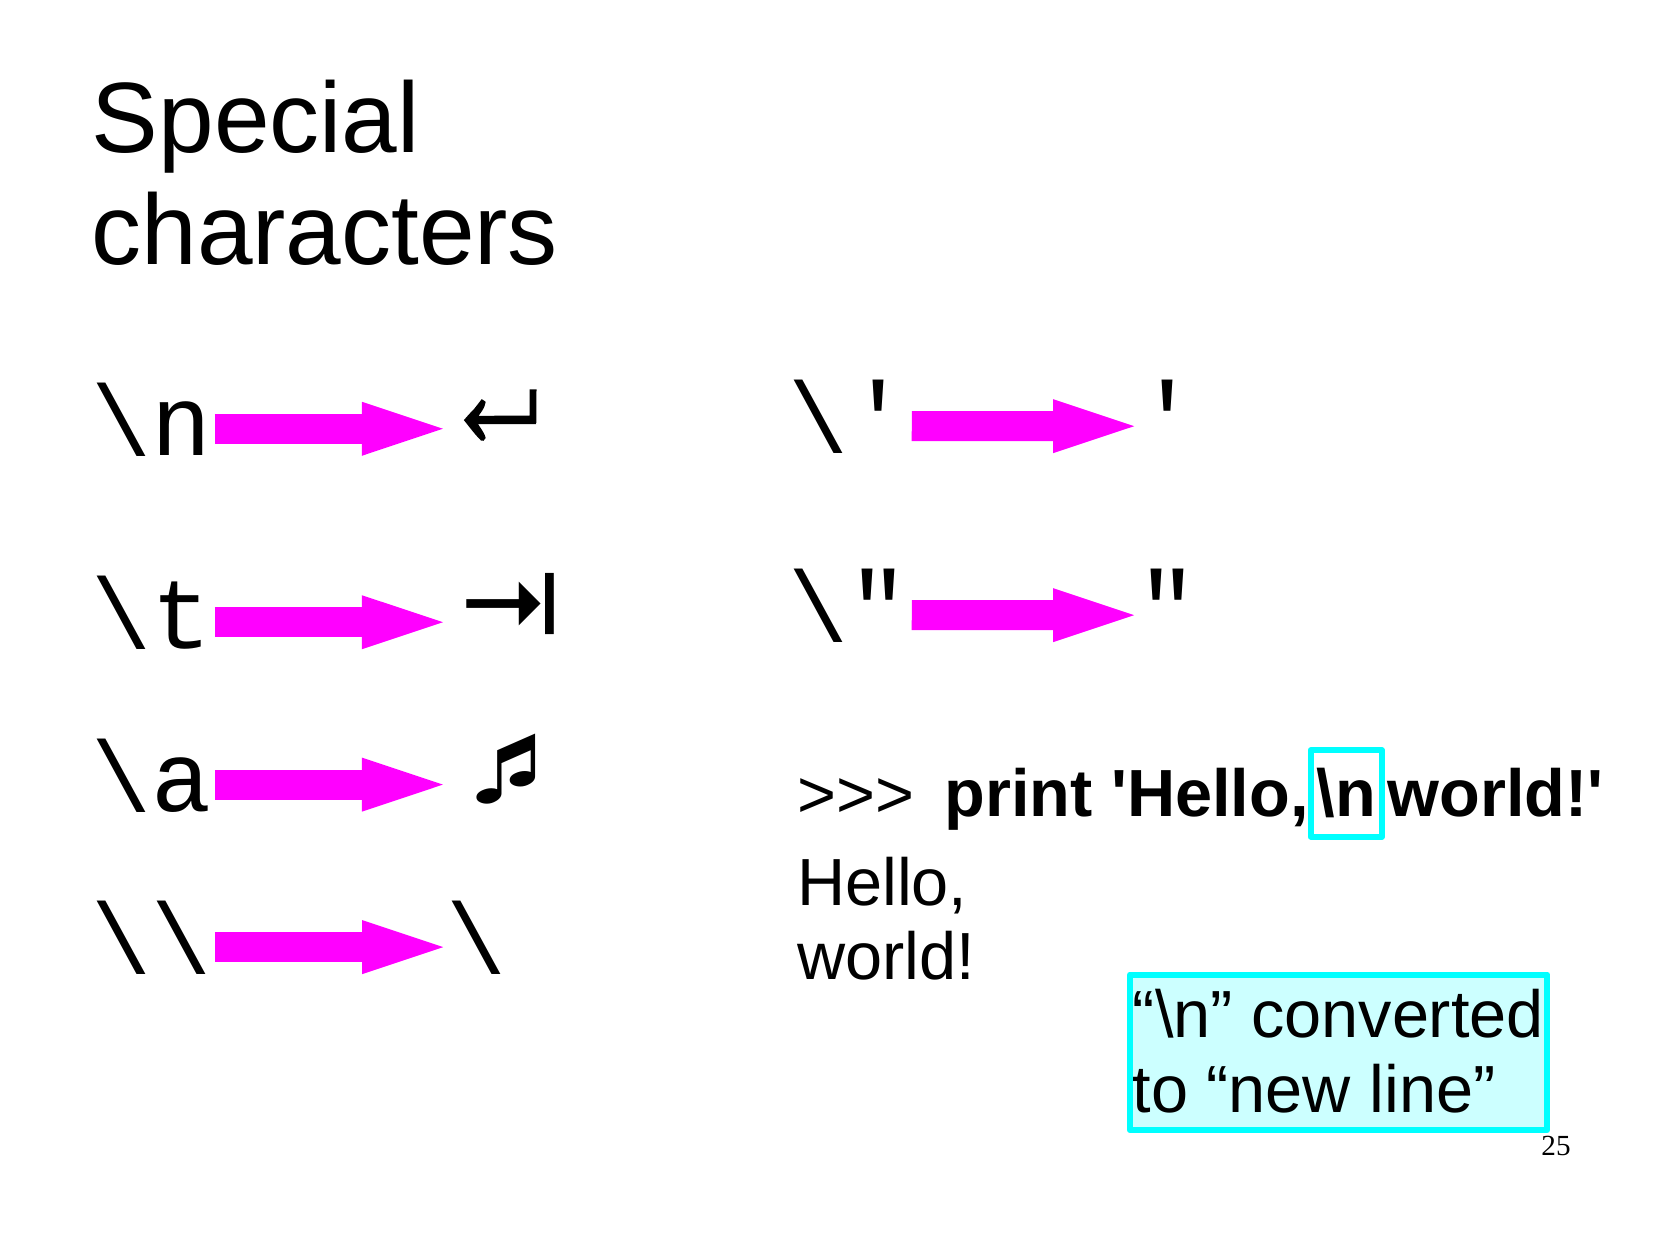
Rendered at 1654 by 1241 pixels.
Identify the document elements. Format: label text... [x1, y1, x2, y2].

text_box ↵ [442, 368, 559, 490]
text_box print 'Hello, [938, 750, 1308, 837]
text_box \n [88, 369, 215, 489]
text_box " [1134, 555, 1201, 675]
text_box ' [1134, 366, 1201, 486]
text_box Hello, world! [791, 838, 982, 1001]
text_box Special characters [88, 59, 562, 289]
text_box  [442, 724, 579, 846]
text_box \\ [88, 887, 215, 1007]
text_box world!' [1381, 750, 1610, 837]
text_box \n [1310, 750, 1381, 837]
text_box \' [785, 366, 912, 486]
text_box \" [785, 555, 912, 675]
text_box \t [88, 562, 215, 682]
text_box ⇥ [442, 561, 579, 683]
text_box >>> [791, 751, 921, 838]
text_box “\n” converted to “new line” [1129, 974, 1548, 1131]
text_box \a [88, 725, 215, 845]
text_box \ [443, 887, 510, 1007]
